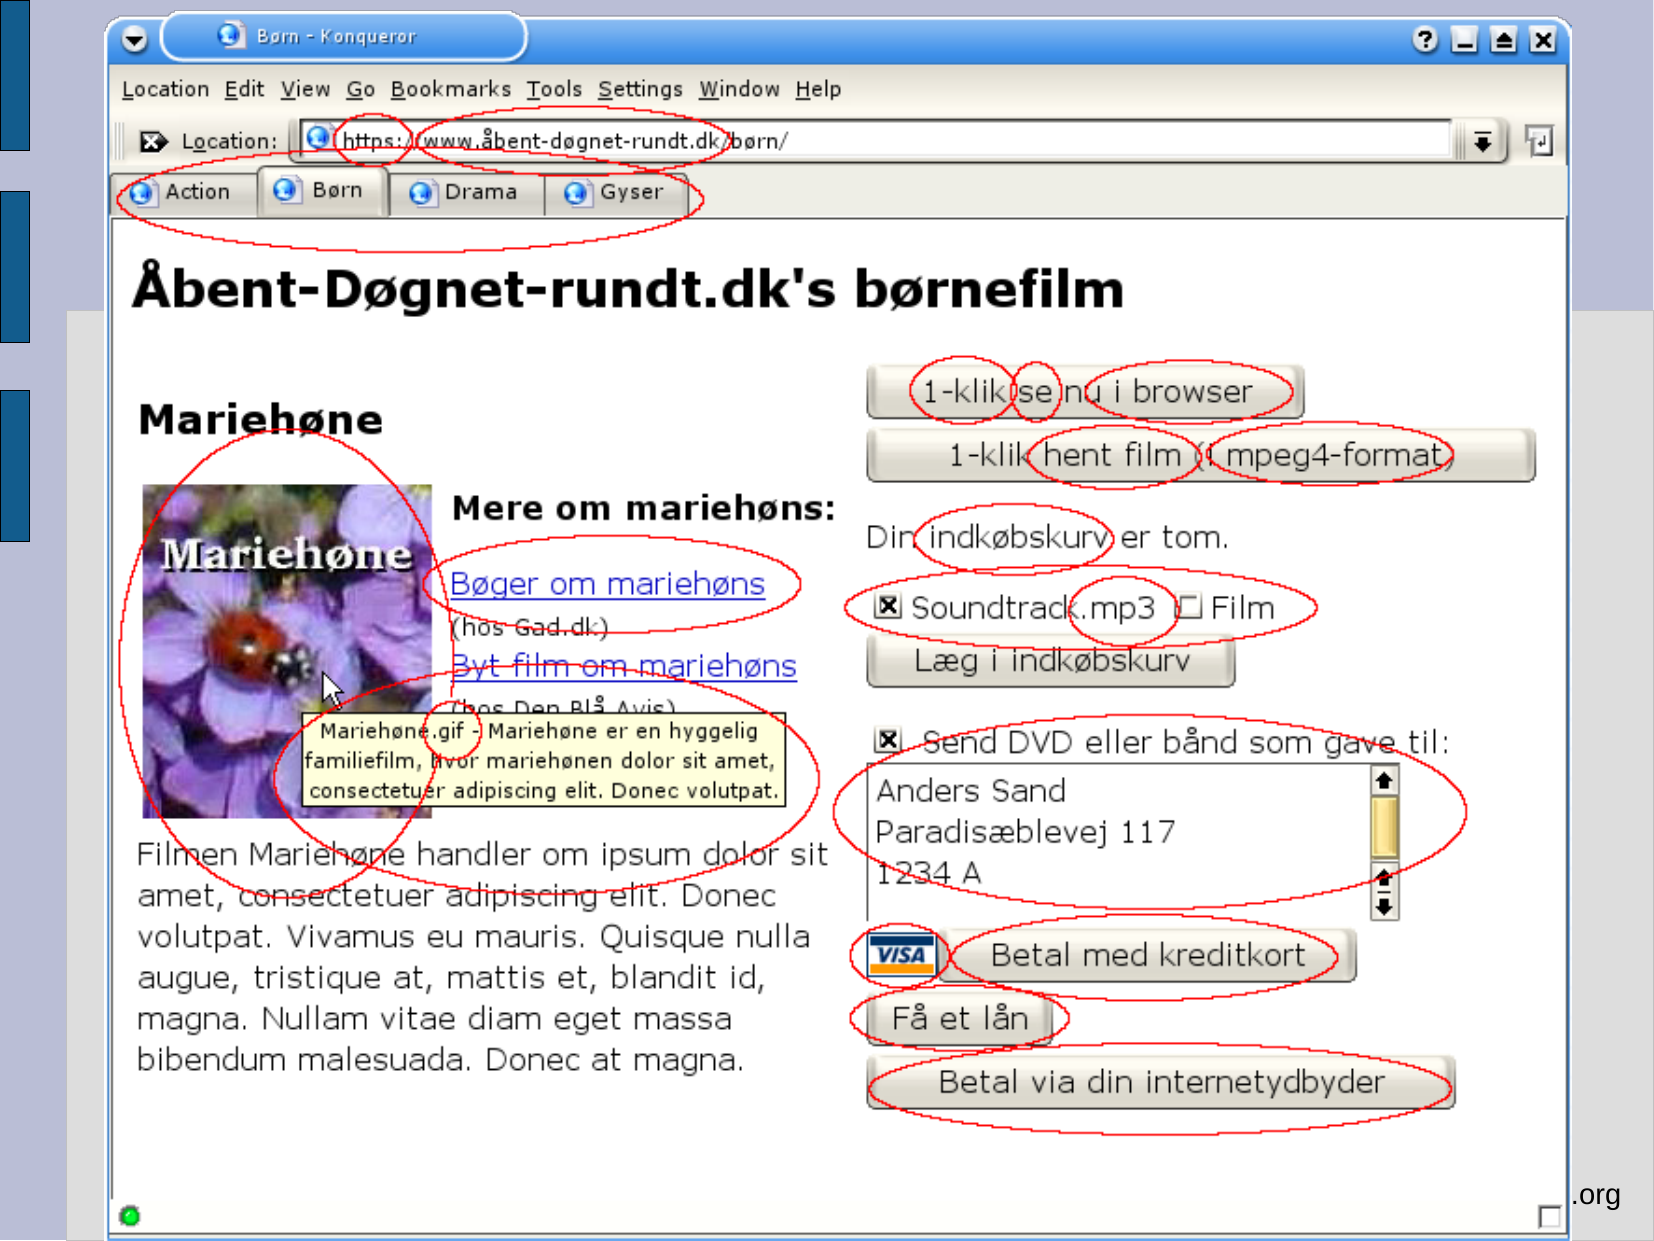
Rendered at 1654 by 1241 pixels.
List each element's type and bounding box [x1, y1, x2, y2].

picture [104, 9, 1572, 1241]
